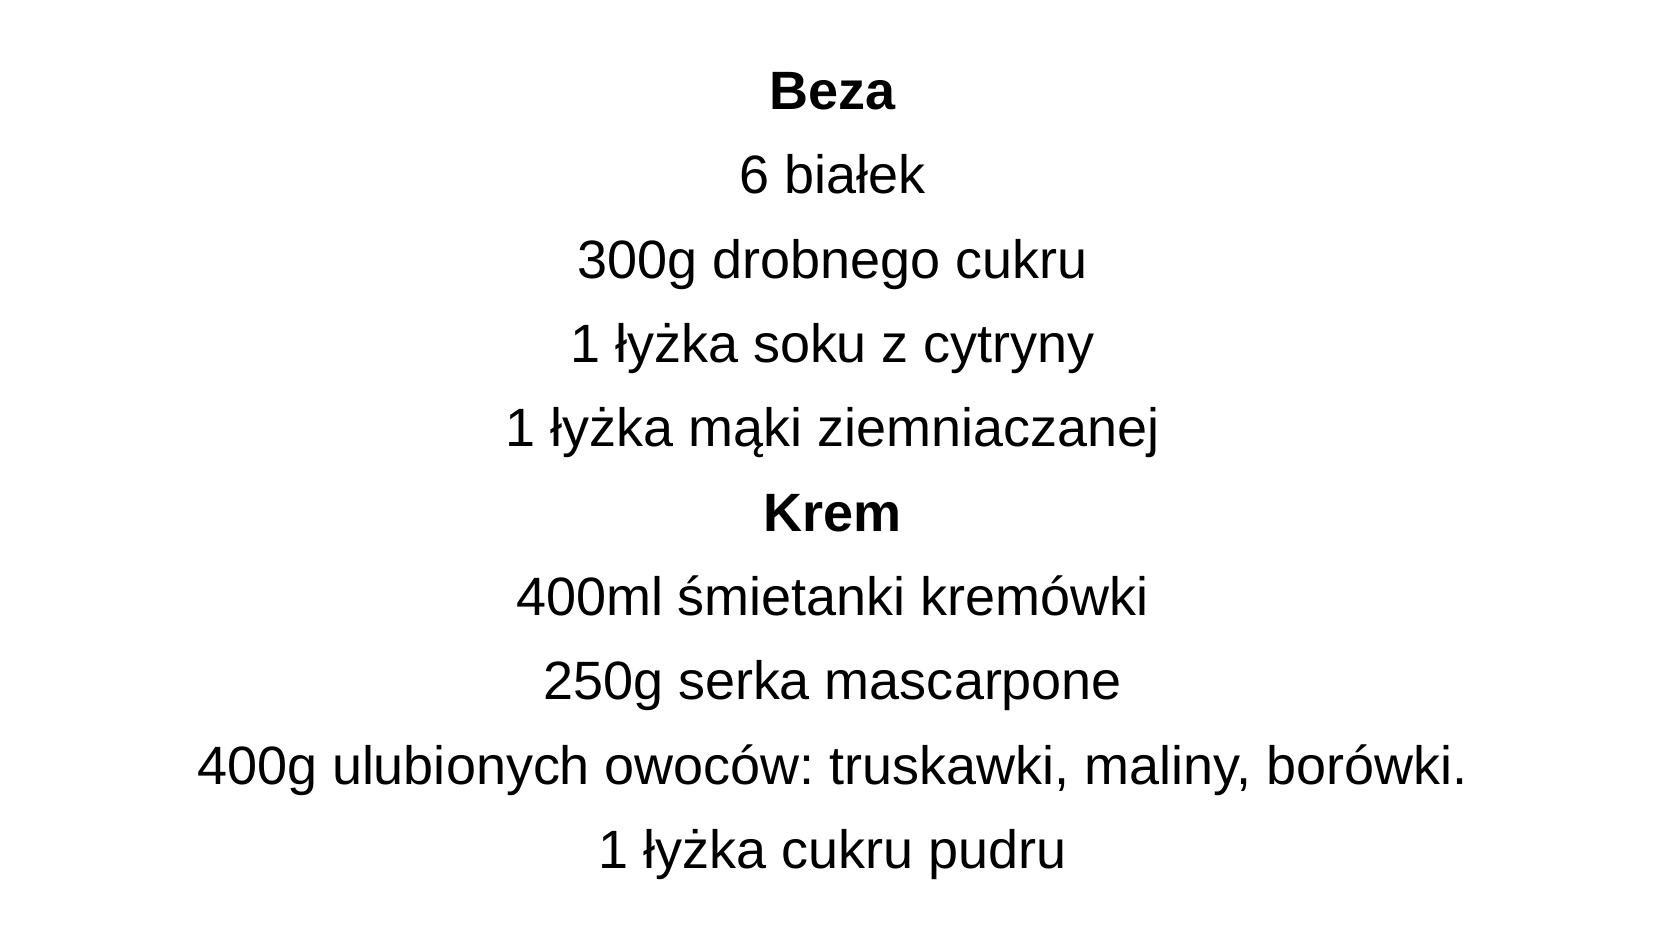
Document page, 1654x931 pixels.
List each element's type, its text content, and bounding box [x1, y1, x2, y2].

subtitle Beza 6 białek 300g drobnego cukru 1 łyżka soku z cytryny 1 łyżka mąki ziemniaczanej Krem 400ml śmietanki kremówki 250g serka mascarpone 400g ulubionych owoców: truskawki, maliny, borówki. 1 łyżka cukru pudru [88, 59, 1577, 882]
